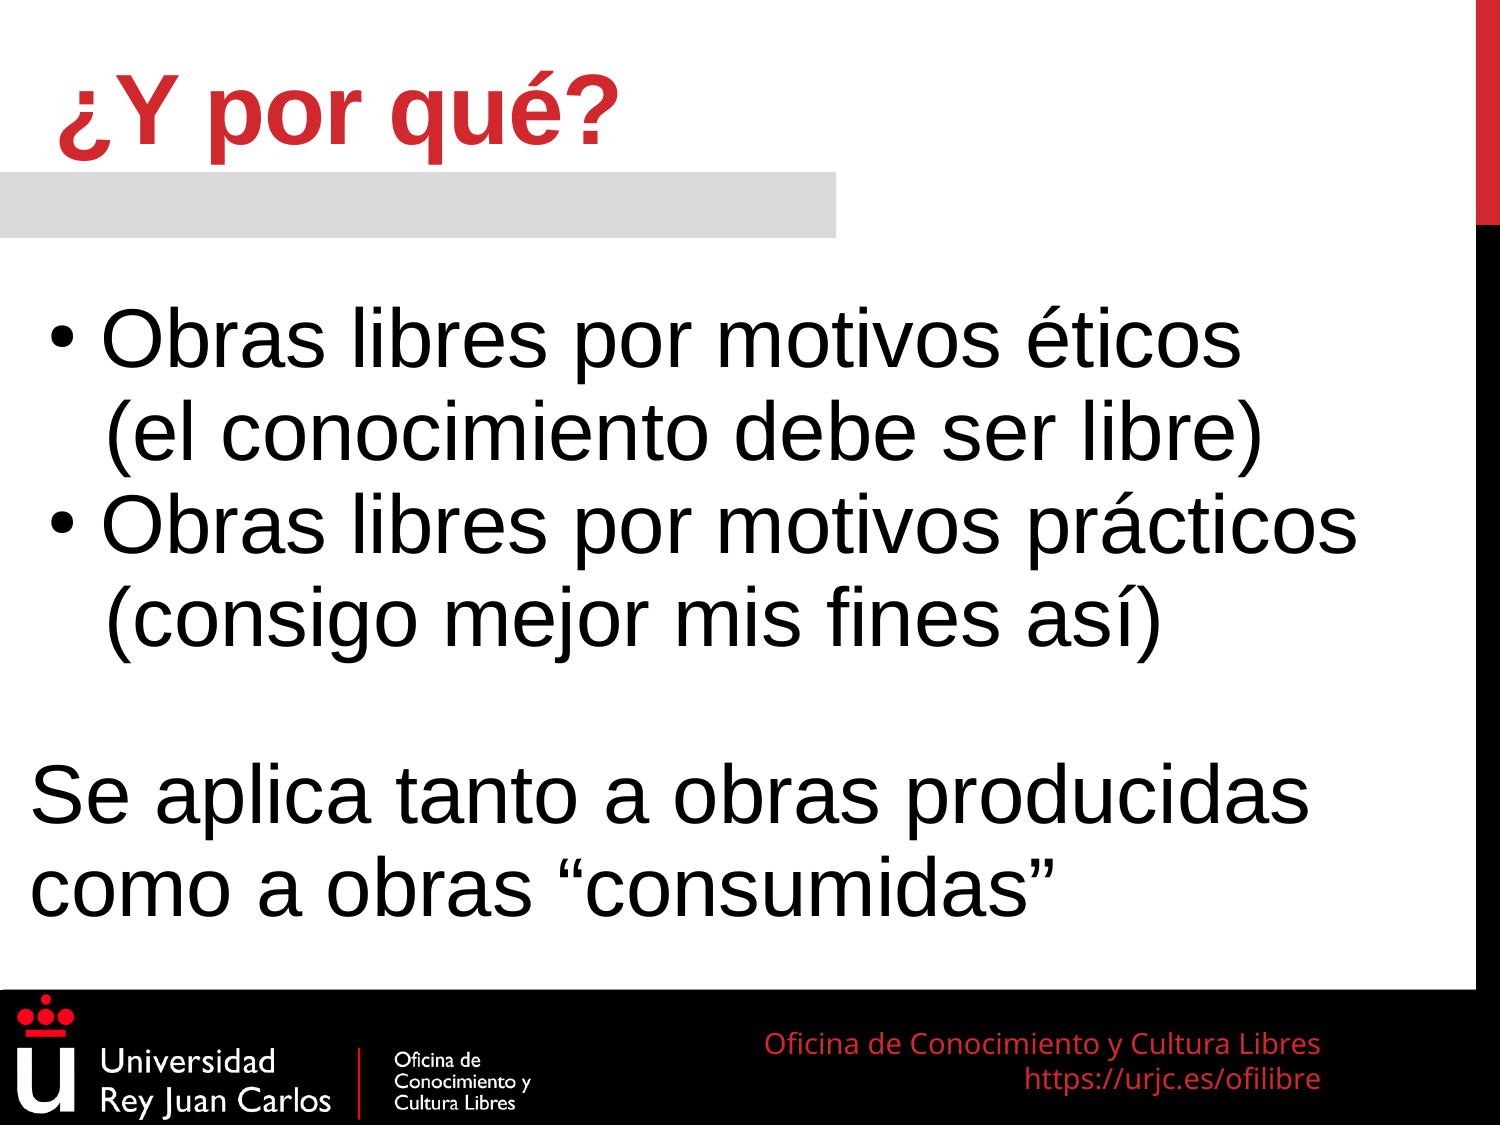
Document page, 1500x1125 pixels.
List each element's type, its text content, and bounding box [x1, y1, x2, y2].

text_box [0, 171, 837, 238]
title [75, 172, 1026, 250]
text_box ¿Y por qué? [39, 24, 1366, 172]
picture [17, 994, 531, 1120]
text_box Obras libres por motivos éticos (el conocimiento debe ser libre) Obras libres por motivos prácticos (consigo mejor mis fines así) Se aplica tanto a obras producidas como a obras “consumidas” [15, 285, 1426, 961]
